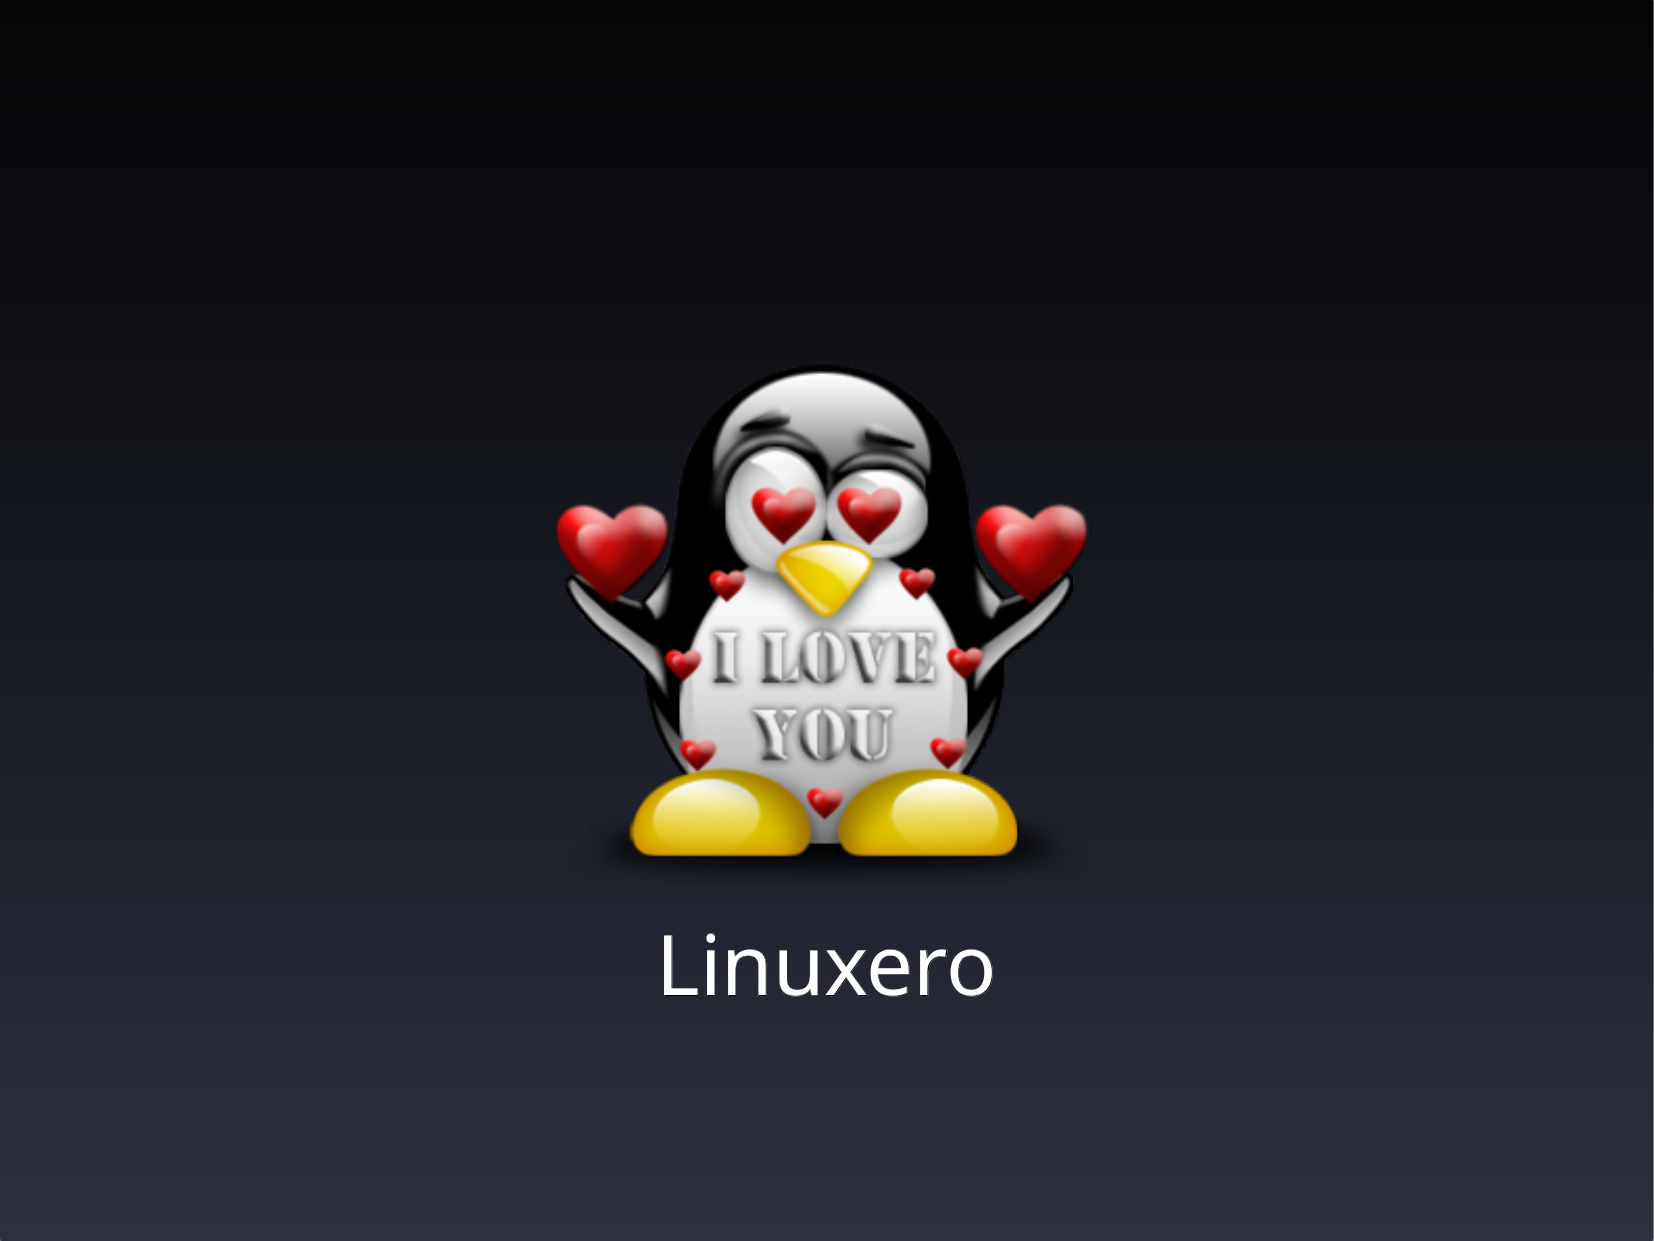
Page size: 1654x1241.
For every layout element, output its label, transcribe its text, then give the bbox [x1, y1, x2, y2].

picture [0, 0, 1654, 1241]
text_box Linuxero [206, 898, 1447, 1009]
